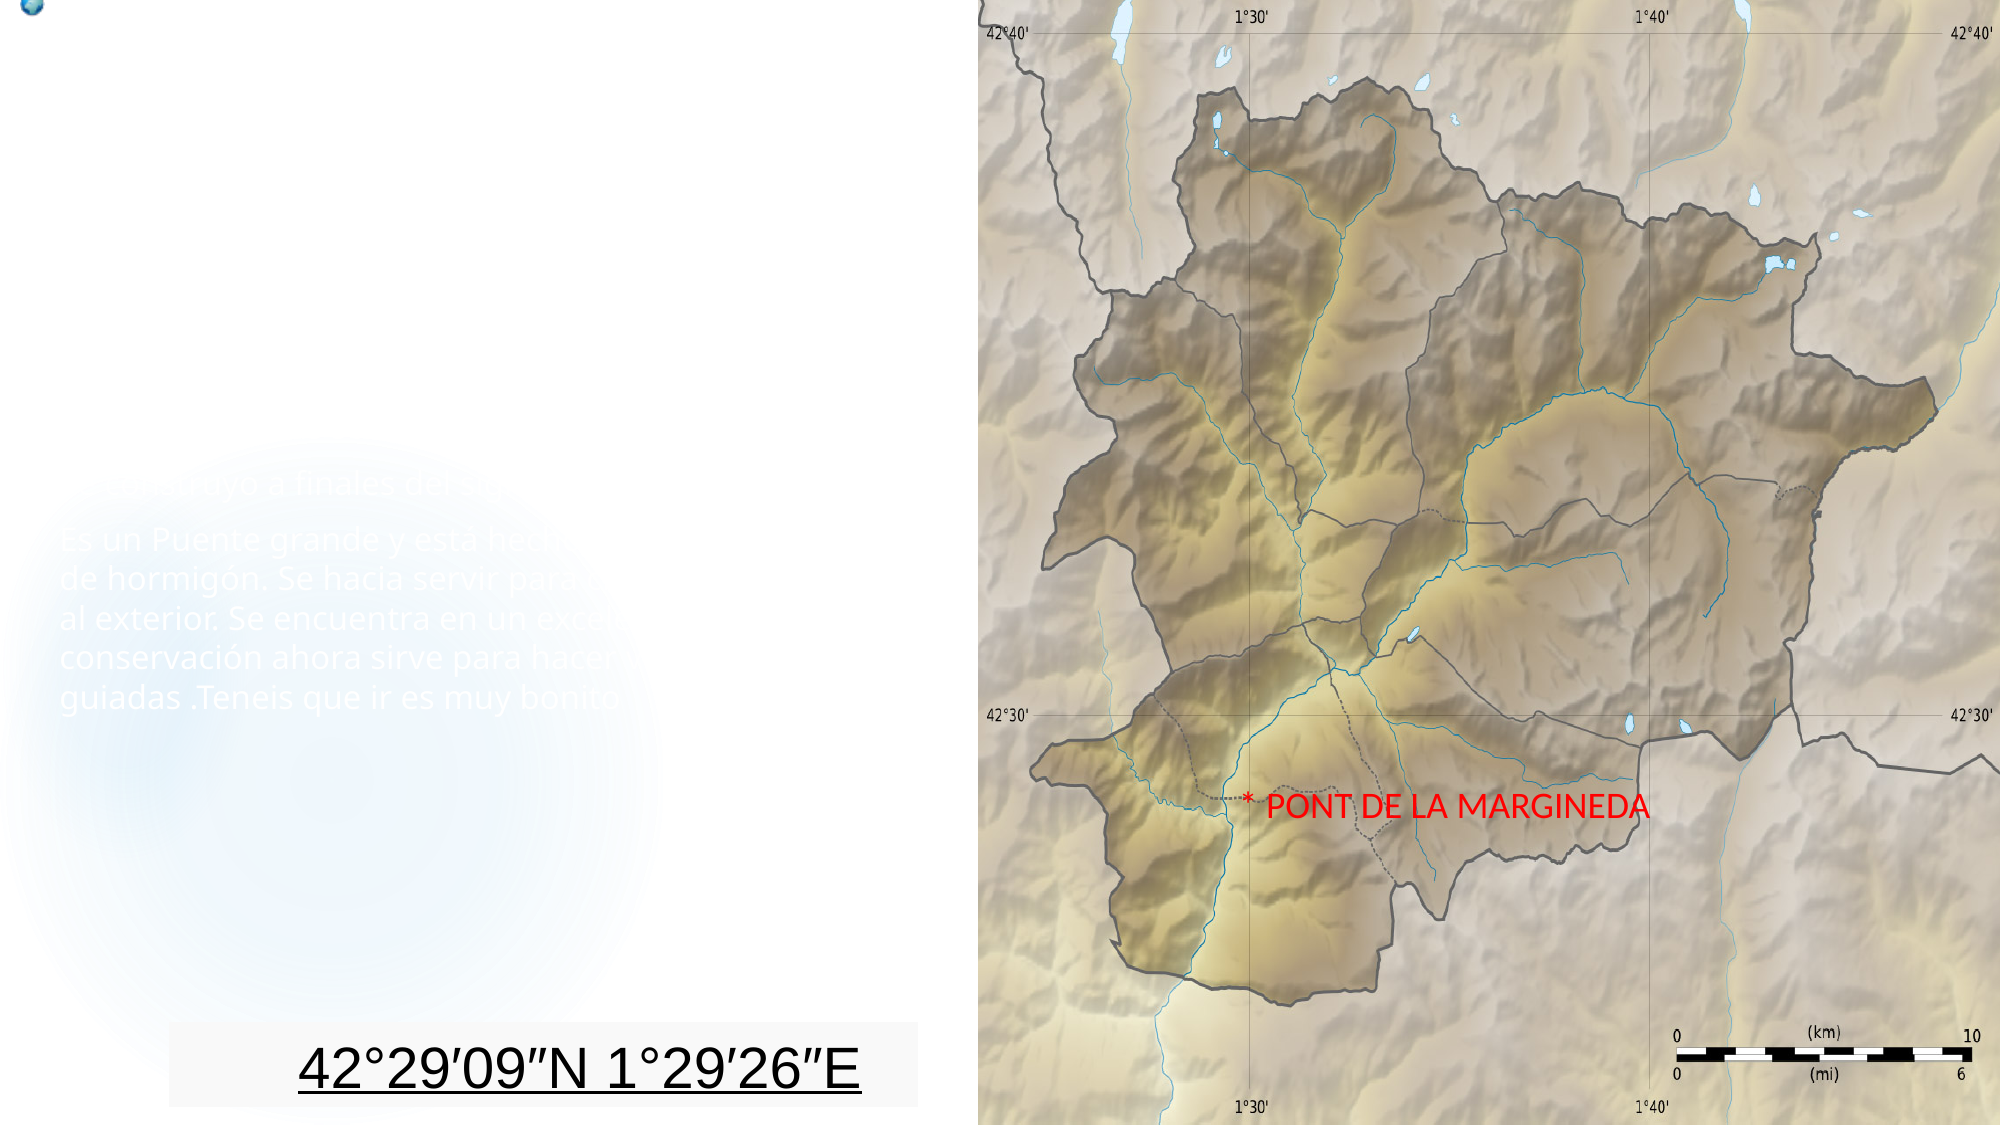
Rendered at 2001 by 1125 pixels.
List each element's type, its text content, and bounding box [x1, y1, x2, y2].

picture [978, 0, 2000, 1125]
text_box * PONT DE LA MARGINEDA [1223, 773, 1755, 835]
text_box 42°29′09″N 1°29′26″E [169, 1022, 918, 1107]
picture [20, 0, 45, 18]
list Se encuentra situado en la zona de La Margineda en el Principado de Andorra. Entre las poblaciónes de Sant Julià de Lòria y Andorra la Vella. Sus coordenadas son estas de chulo. aqui abajo. Se construyo a finales del siglo: XIV y XV. Es un Puente grande y está hecho de piedras grandes de hormigón. Se hacia servir para cruzar de Andorra al exterior. Se encuentra en un excelente estado de conservación ahora sirve para hacer visitas guiadas .Teneis que ir es muy bonito [44, 152, 918, 1108]
